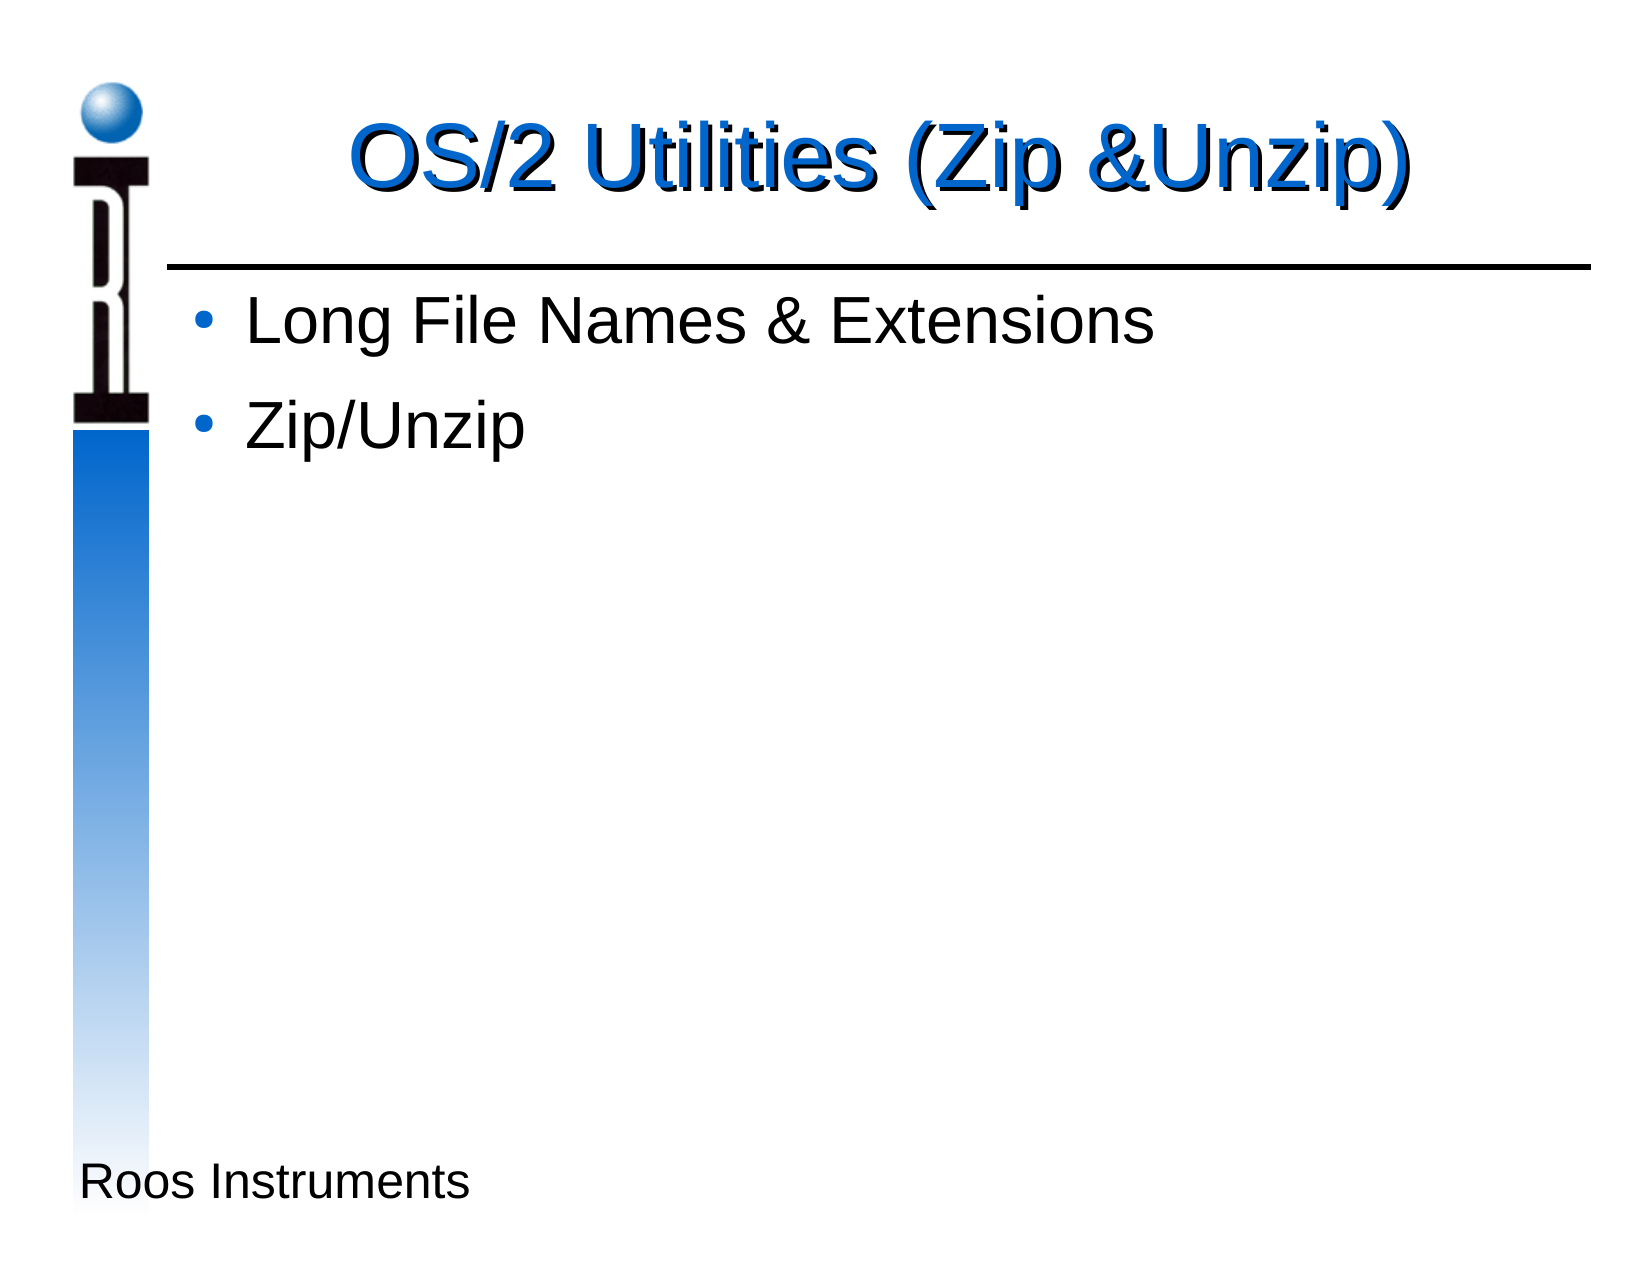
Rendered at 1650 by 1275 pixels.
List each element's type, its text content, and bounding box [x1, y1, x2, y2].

picture [69, 78, 154, 430]
list Long File Names & Extensions Zip/Unzip [174, 283, 1591, 1094]
title OS/2 Utilities (Zip &Unzip) [171, 59, 1591, 253]
